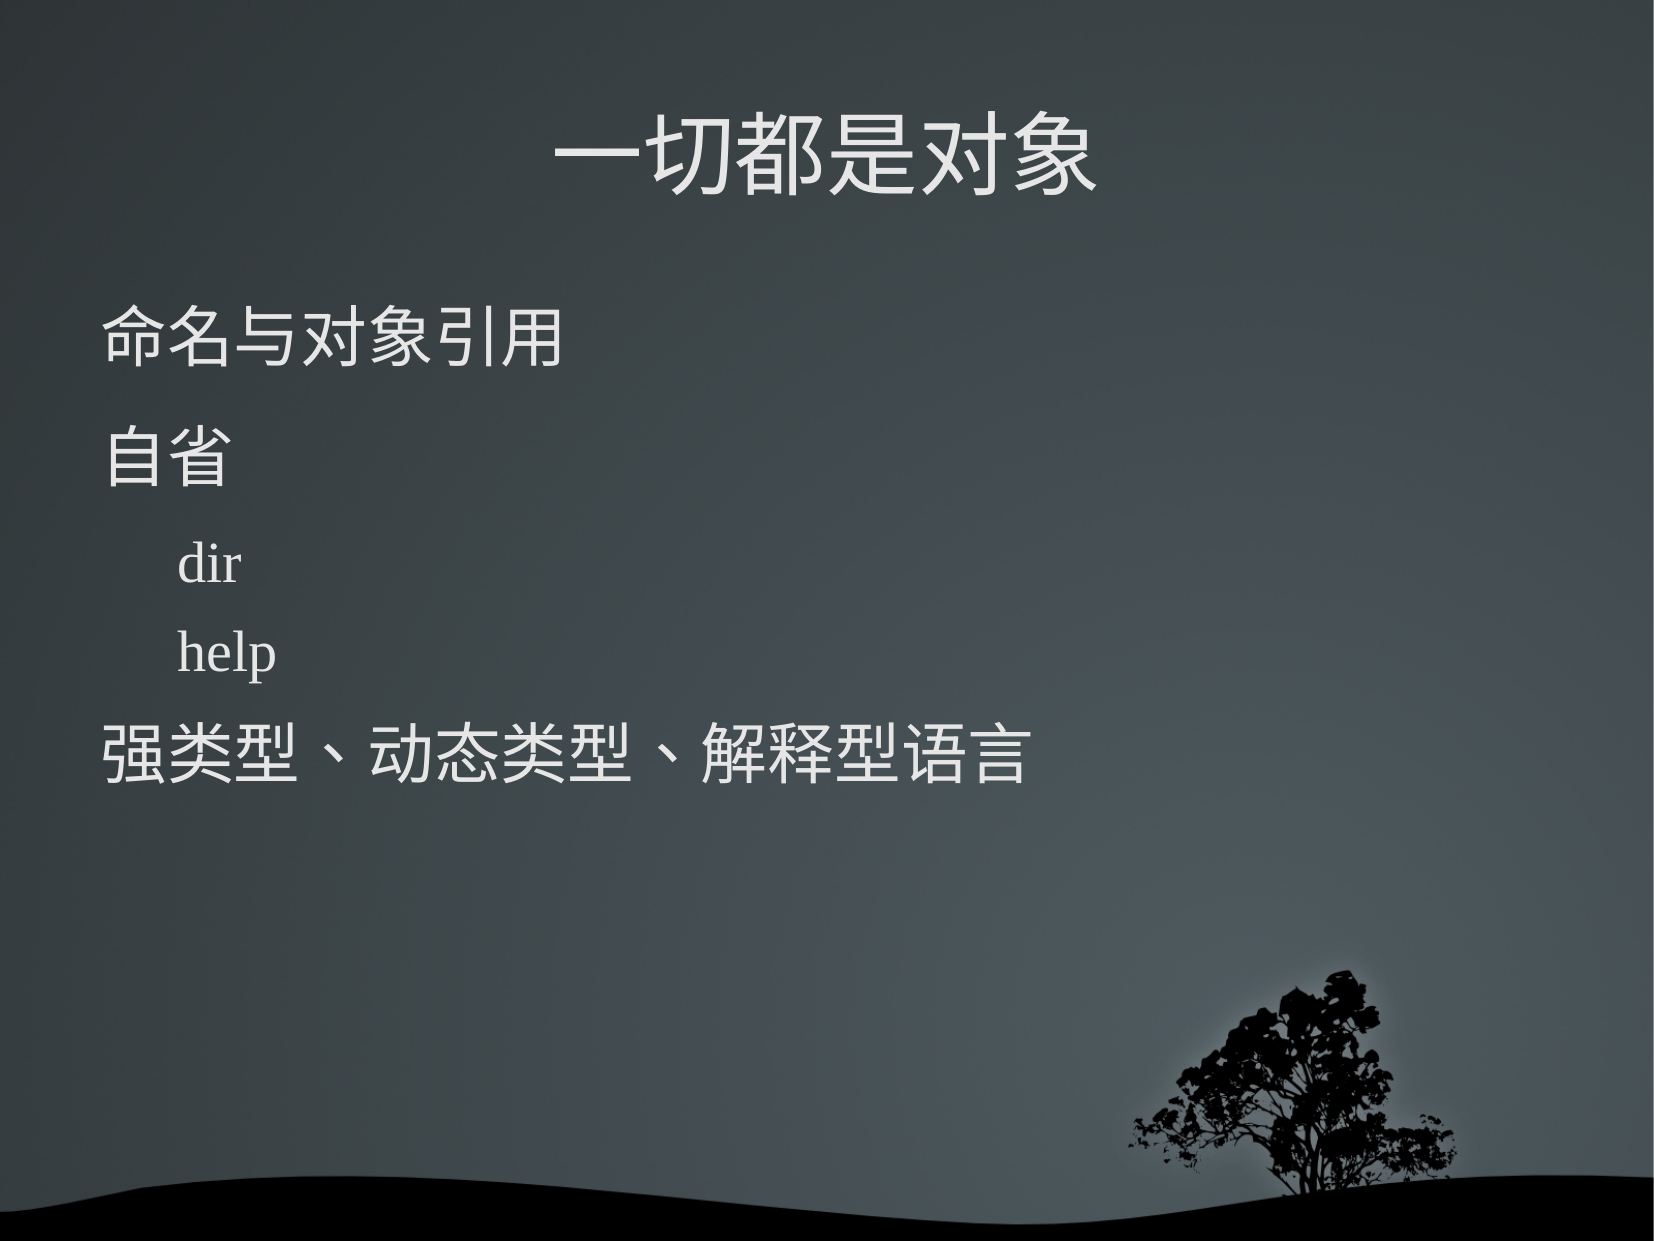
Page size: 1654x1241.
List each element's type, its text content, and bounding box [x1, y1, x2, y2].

list 命名与对象引用 自省 dir help 强类型、动态类型、解释型语言 [82, 290, 1571, 1109]
picture [0, 0, 1654, 1241]
title 一切都是对象 [82, 49, 1571, 257]
